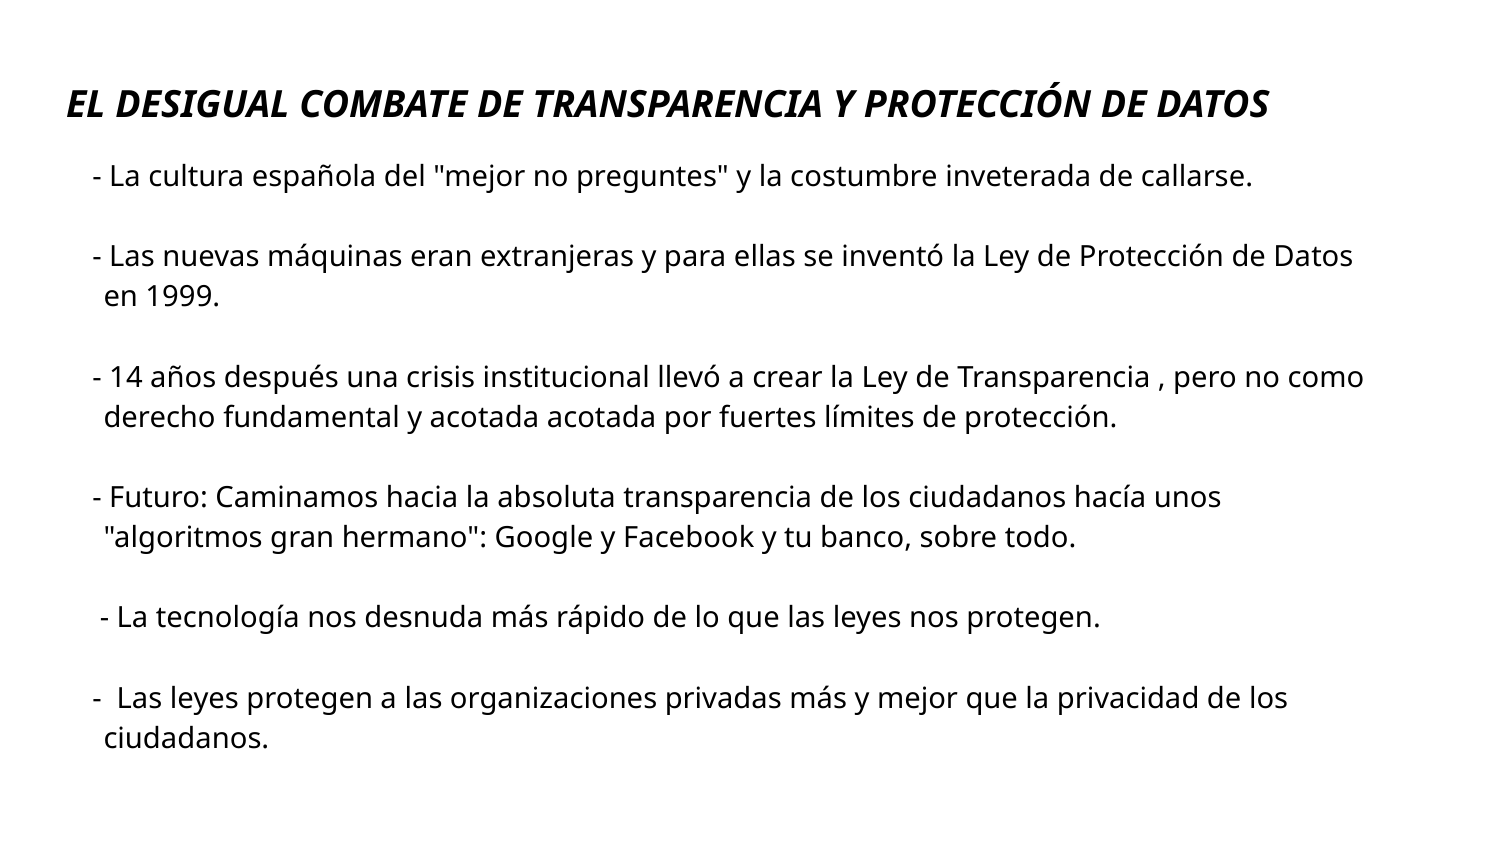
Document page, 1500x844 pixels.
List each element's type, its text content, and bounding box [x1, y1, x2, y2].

subtitle EL DESIGUAL COMBATE DE TRANSPARENCIA Y PROTECCIÓN DE DATOS - La cultura española del "mejor no preguntes" y la costumbre inveterada de callarse. - Las nuevas máquinas eran extranjeras y para ellas se inventó la Ley de Protección de Datos en 1999. - 14 años después una crisis institucional llevó a crear la Ley de Transparencia , pero no como derecho fundamental y acotada acotada por fuertes límites de protección. - Futuro: Caminamos hacia la absoluta transparencia de los ciudadanos hacía unos "algoritmos gran hermano": Google y Facebook y tu banco, sobre todo. - La tecnología nos desnuda más rápido de lo que las leyes nos protegen. - Las leyes protegen a las organizaciones privadas más y mejor que la privacidad de los ciudadanos. [51, 57, 1449, 773]
